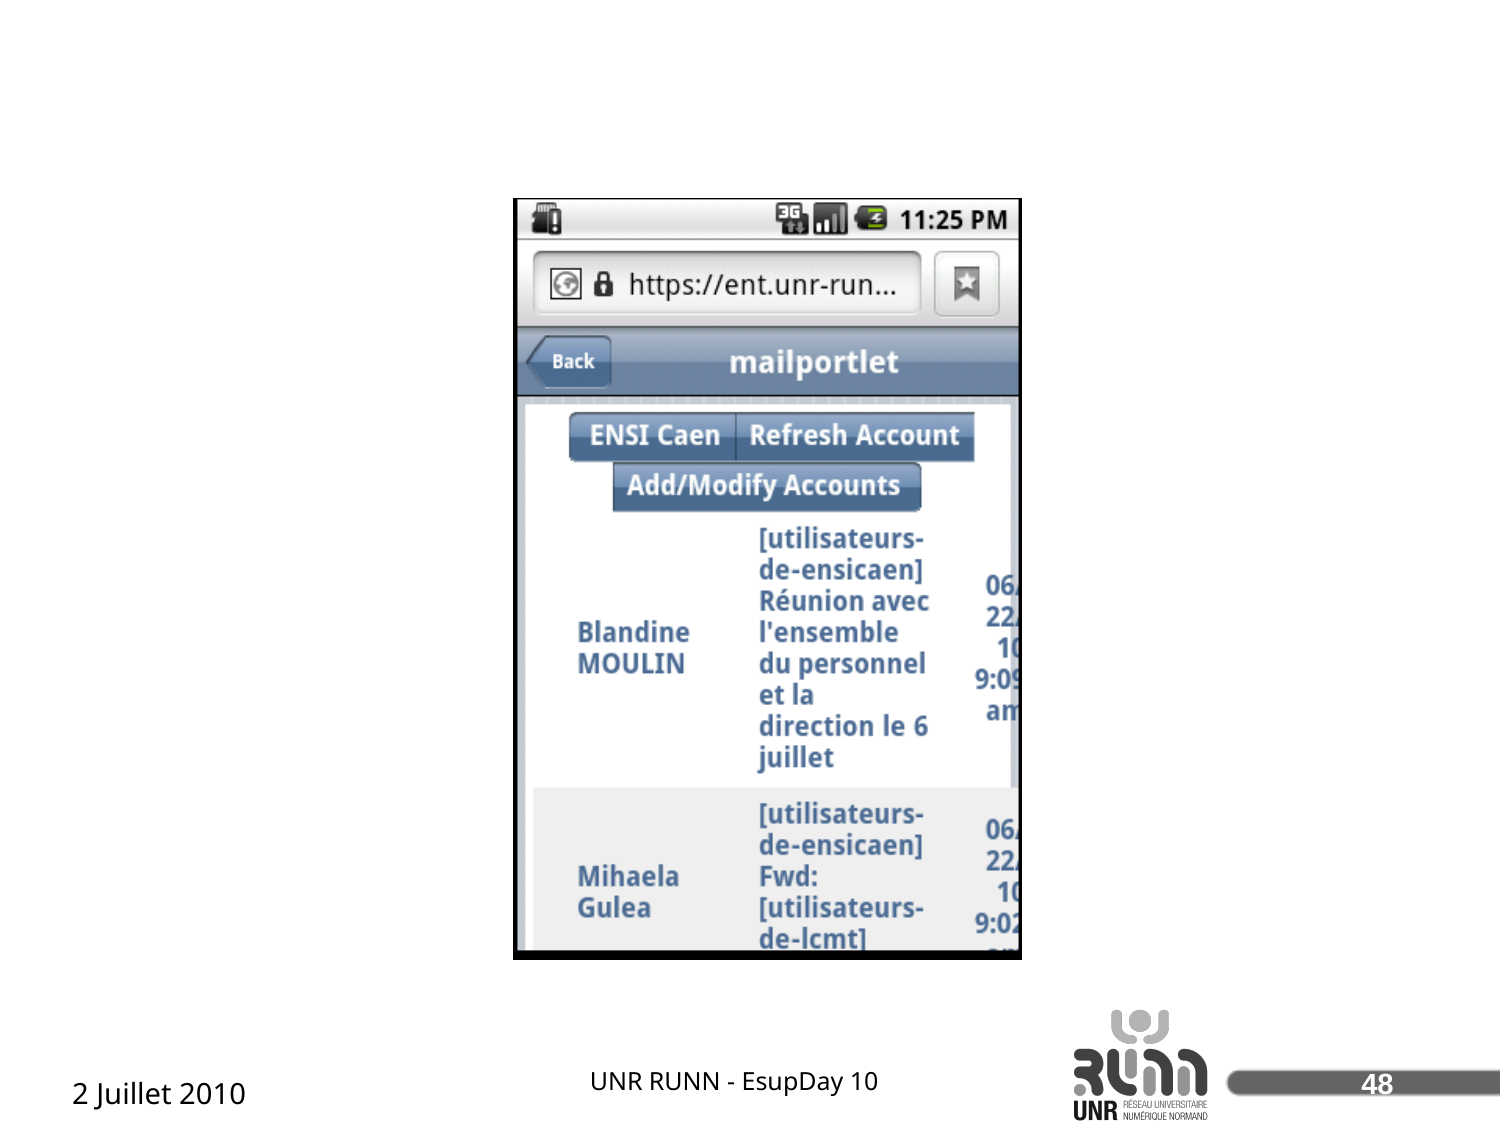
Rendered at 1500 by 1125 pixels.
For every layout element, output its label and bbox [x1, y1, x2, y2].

picture [1068, 1003, 1213, 1125]
picture [513, 198, 1022, 960]
picture [1220, 1065, 1500, 1103]
